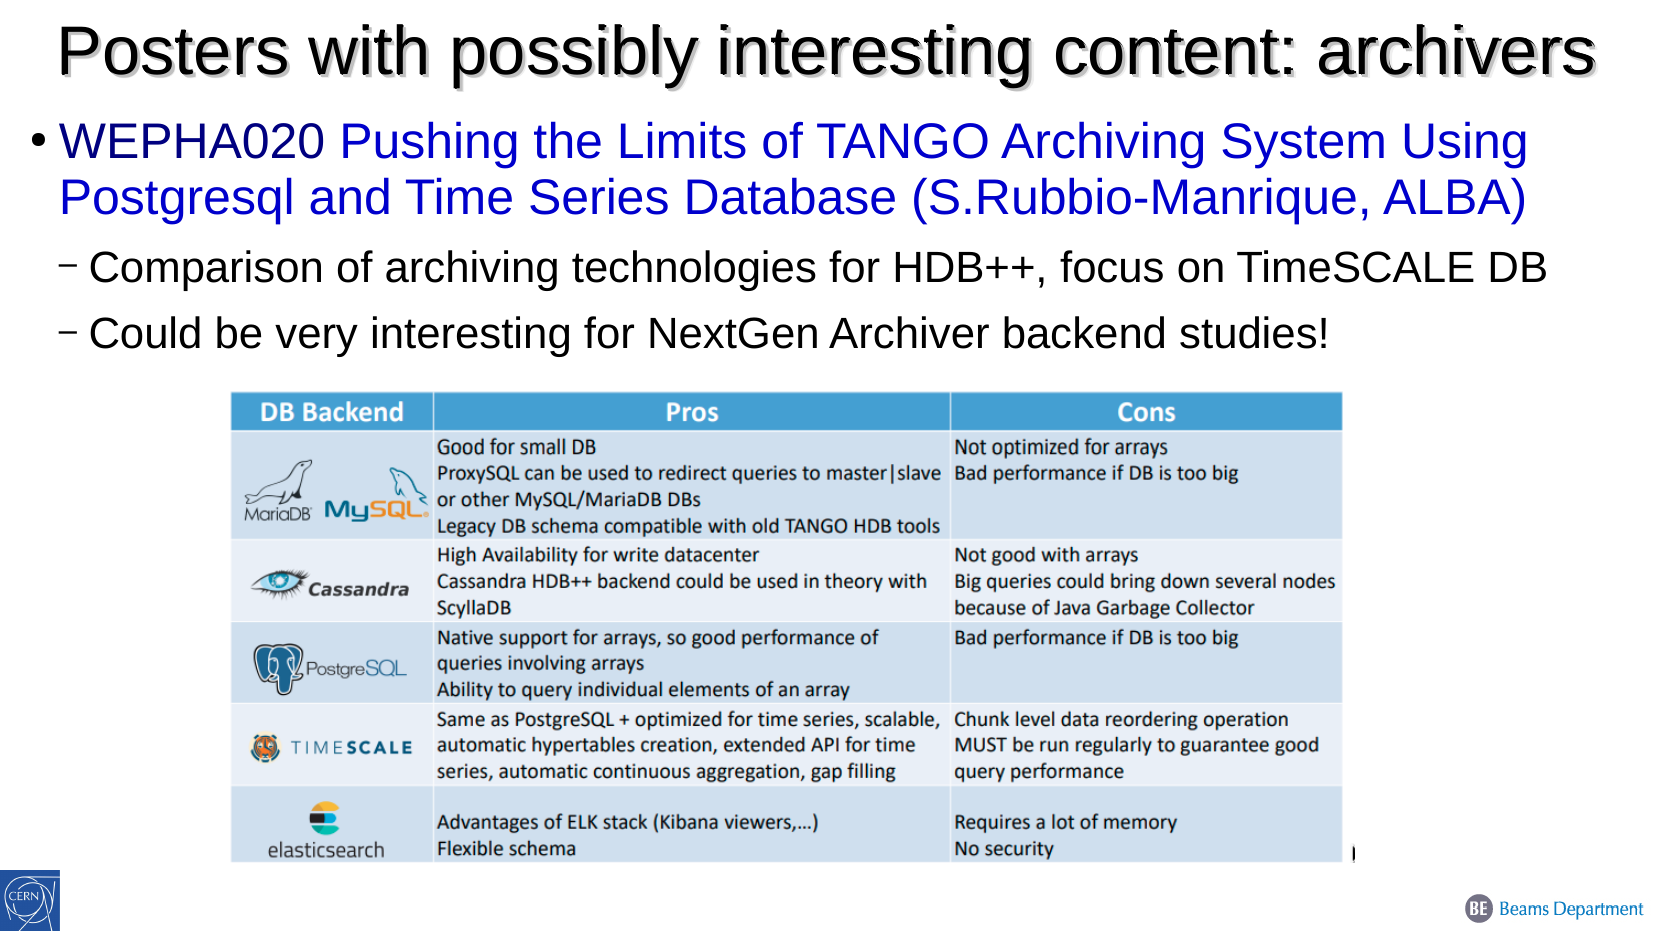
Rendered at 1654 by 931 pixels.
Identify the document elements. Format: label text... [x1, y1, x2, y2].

picture [0, 871, 60, 931]
picture [224, 388, 1355, 863]
title Posters with possibly interesting content: archivers [35, 11, 1619, 90]
picture [1452, 882, 1654, 931]
list WEPHA020 Pushing the Limits of TANGO Archiving System Using Postgresql and Time Series Database (S.Rubbio-Manrique, ALBA) Comparison of archiving technologies for HDB++, focus on TimeSCALE DB Could be very interesting for NextGen Archiver backend studies! [0, 113, 1654, 871]
